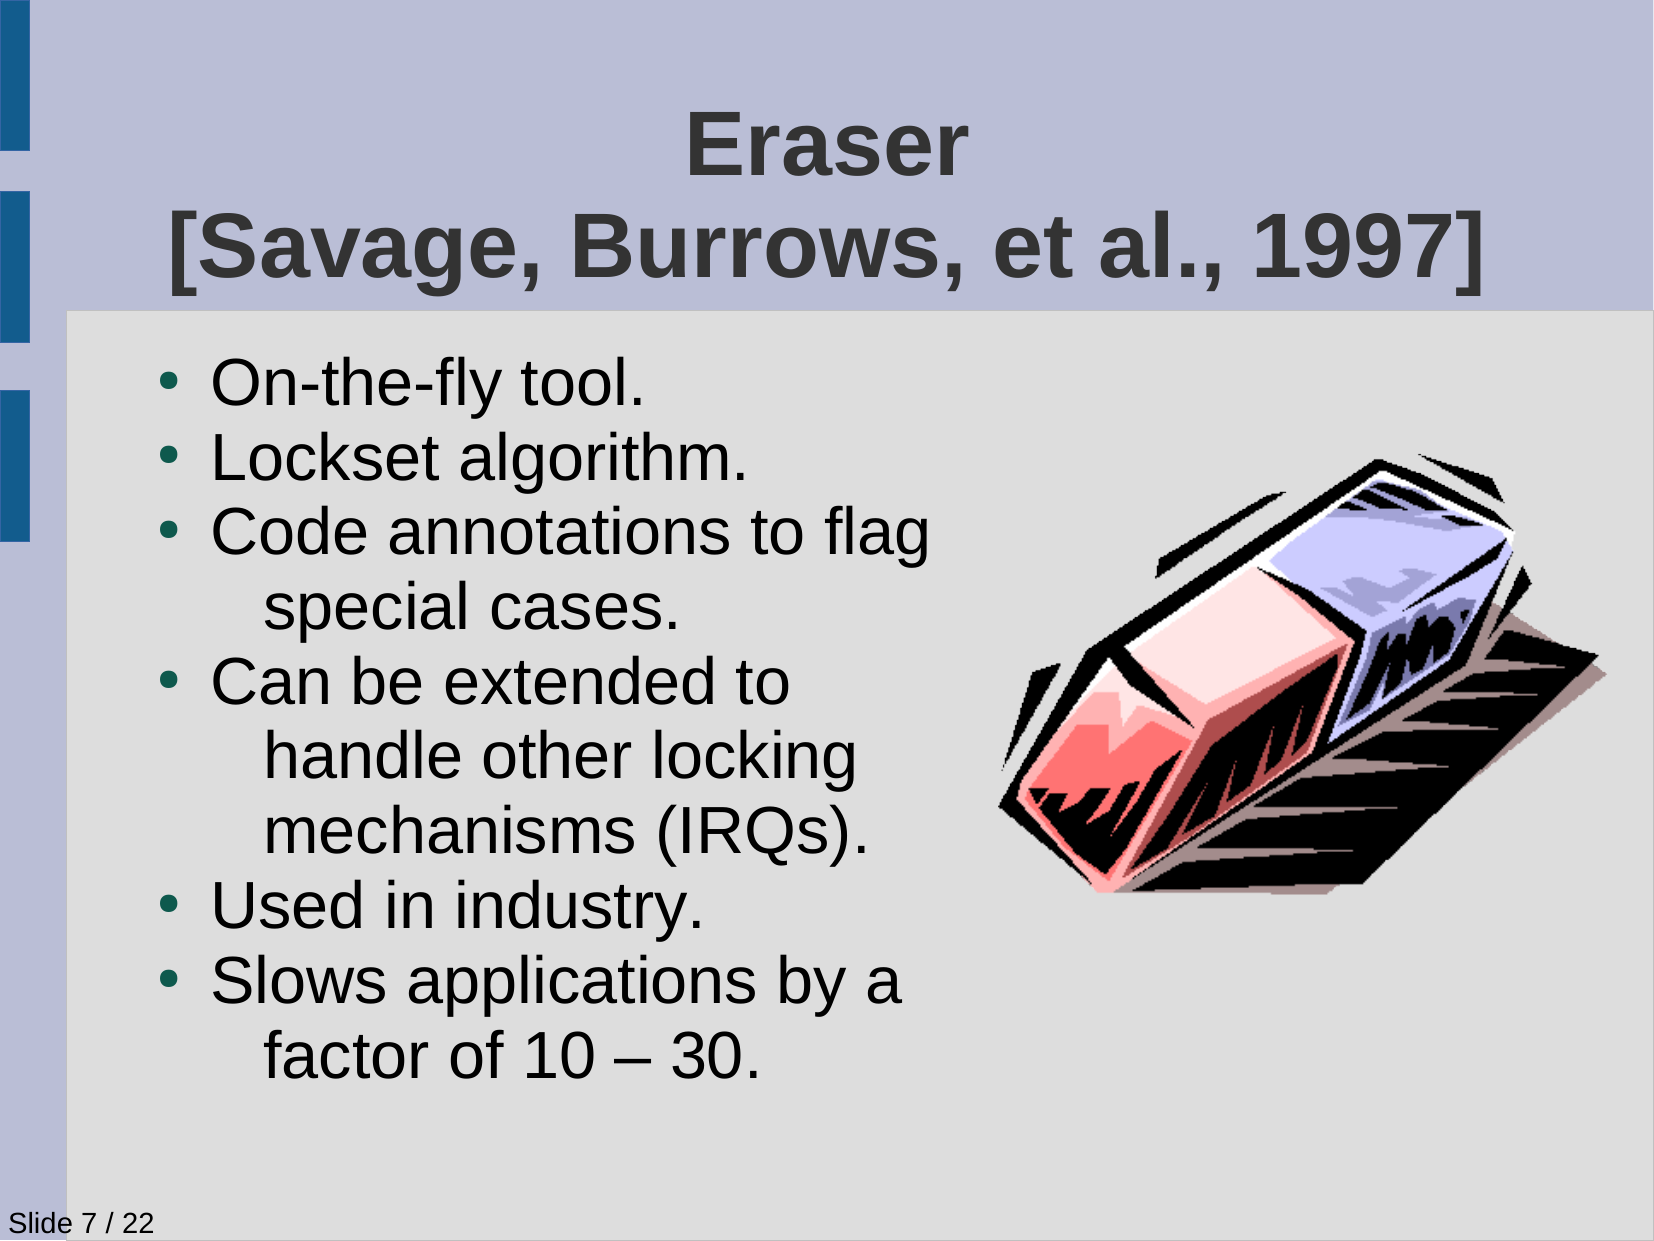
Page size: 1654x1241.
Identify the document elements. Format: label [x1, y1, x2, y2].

picture [998, 449, 1613, 900]
